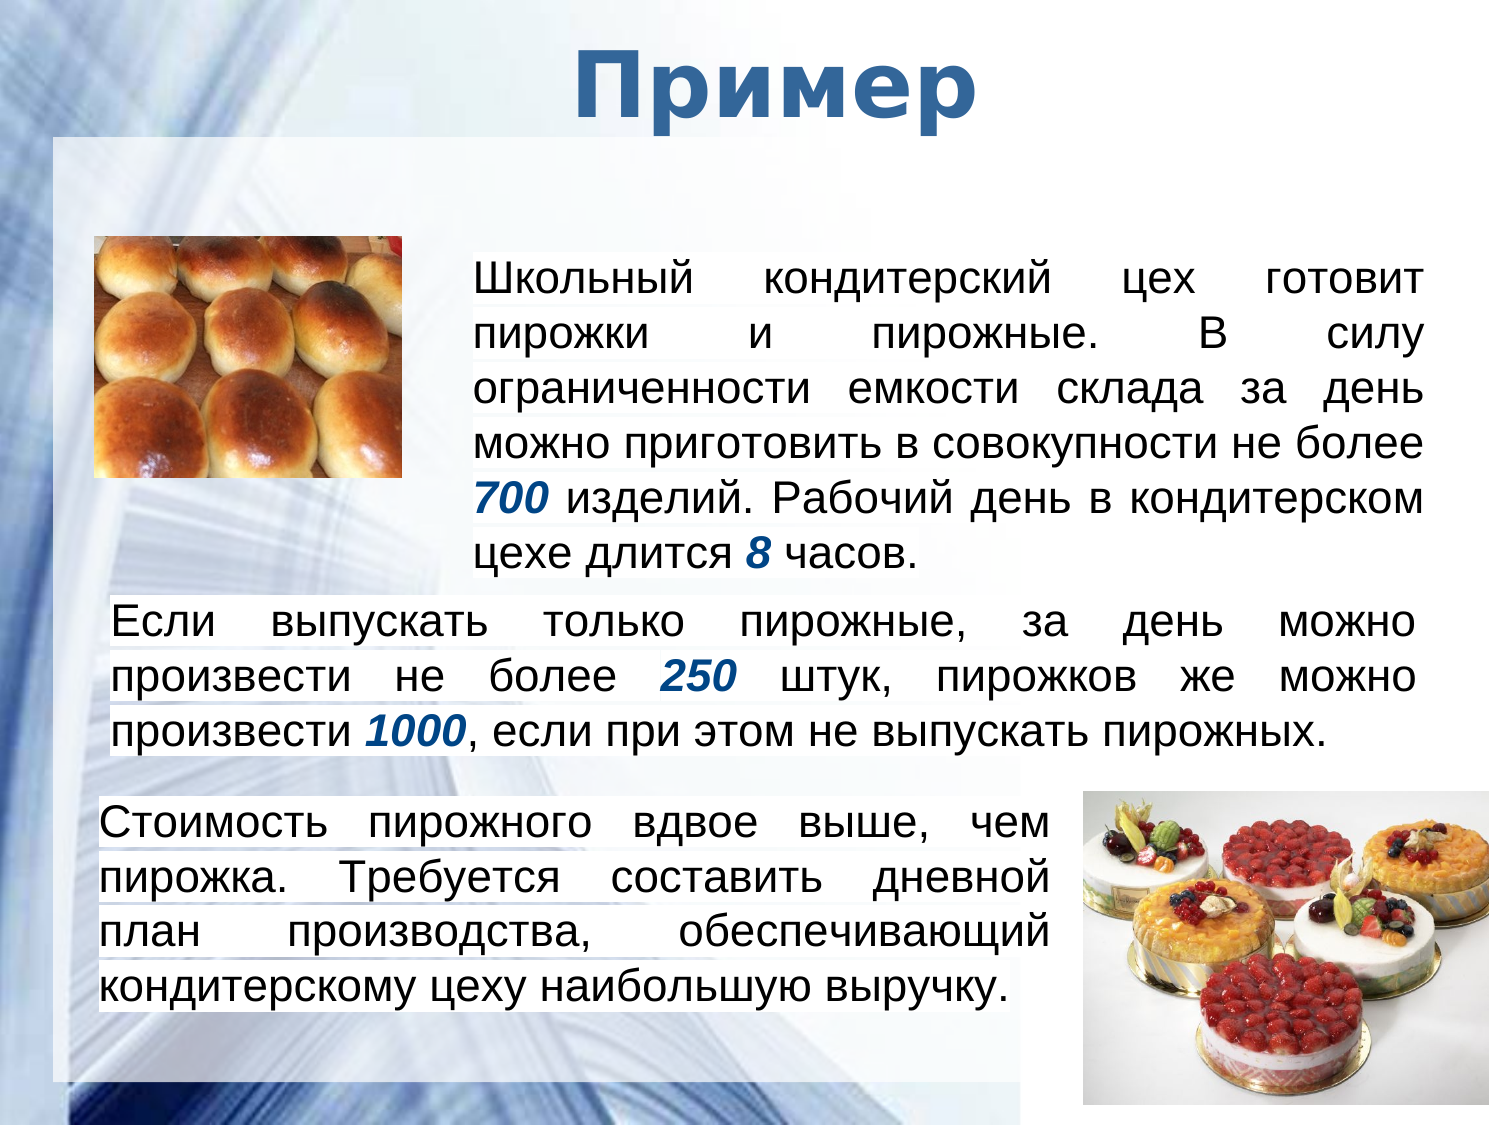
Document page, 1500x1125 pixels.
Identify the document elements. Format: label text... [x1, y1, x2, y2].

list Школьный кондитерский цех готовит пирожки и пирожные. В силу ограниченности емкости склада за день можно приготовить в совокупности не более 700 изделий. Рабочий день в кондитерском цехе длится 8 часов. [472, 248, 1425, 591]
list Если выпускать только пирожные, за день можно произвести не более 250 штук, пирожков же можно произвести 1000, если при этом не выпускать пирожных. [110, 590, 1418, 776]
picture [0, 0, 1500, 1125]
list Стоимость пирожного вдвое выше, чем пирожка. Требуется составить дневной план производства, обеспечивающий кондитерскому цеху наибольшую выручку. [98, 791, 1052, 1052]
text_box Пример [555, 18, 995, 144]
